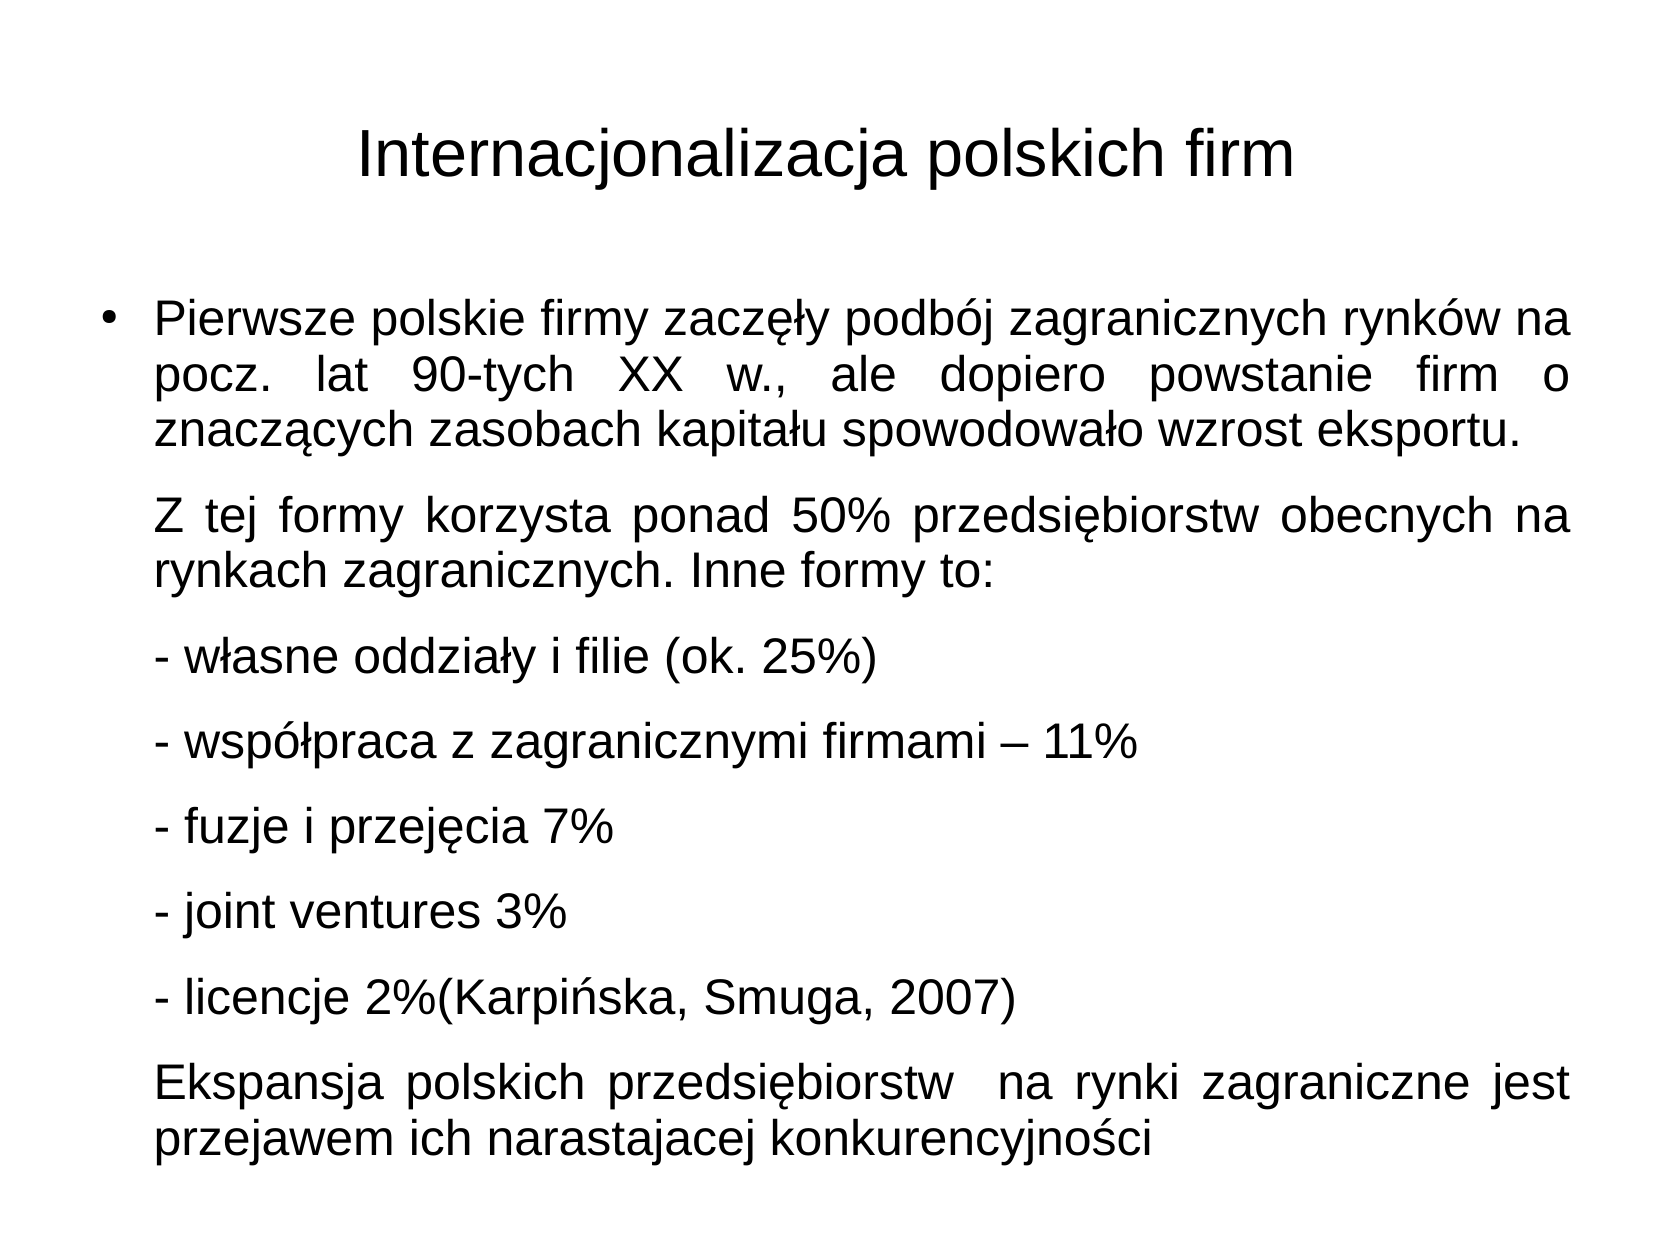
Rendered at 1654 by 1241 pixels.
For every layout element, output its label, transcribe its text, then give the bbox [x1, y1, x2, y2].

title Internacjonalizacja polskich firm [82, 49, 1571, 257]
list Pierwsze polskie firmy zaczęły podbój zagranicznych rynków na pocz. lat 90-tych XX w., ale dopiero powstanie firm o znaczących zasobach kapitału spowodowało wzrost eksportu. Z tej formy korzysta ponad 50% przedsiębiorstw obecnych na rynkach zagranicznych. Inne formy to: - własne oddziały i filie (ok. 25%) - współpraca z zagranicznymi firmami – 11% - fuzje i przejęcia 7% - joint ventures 3% - licencje 2%(Karpińska, Smuga, 2007) Ekspansja polskich przedsiębiorstw na rynki zagraniczne jest przejawem ich narastajacej konkurencyjności [82, 290, 1571, 1166]
